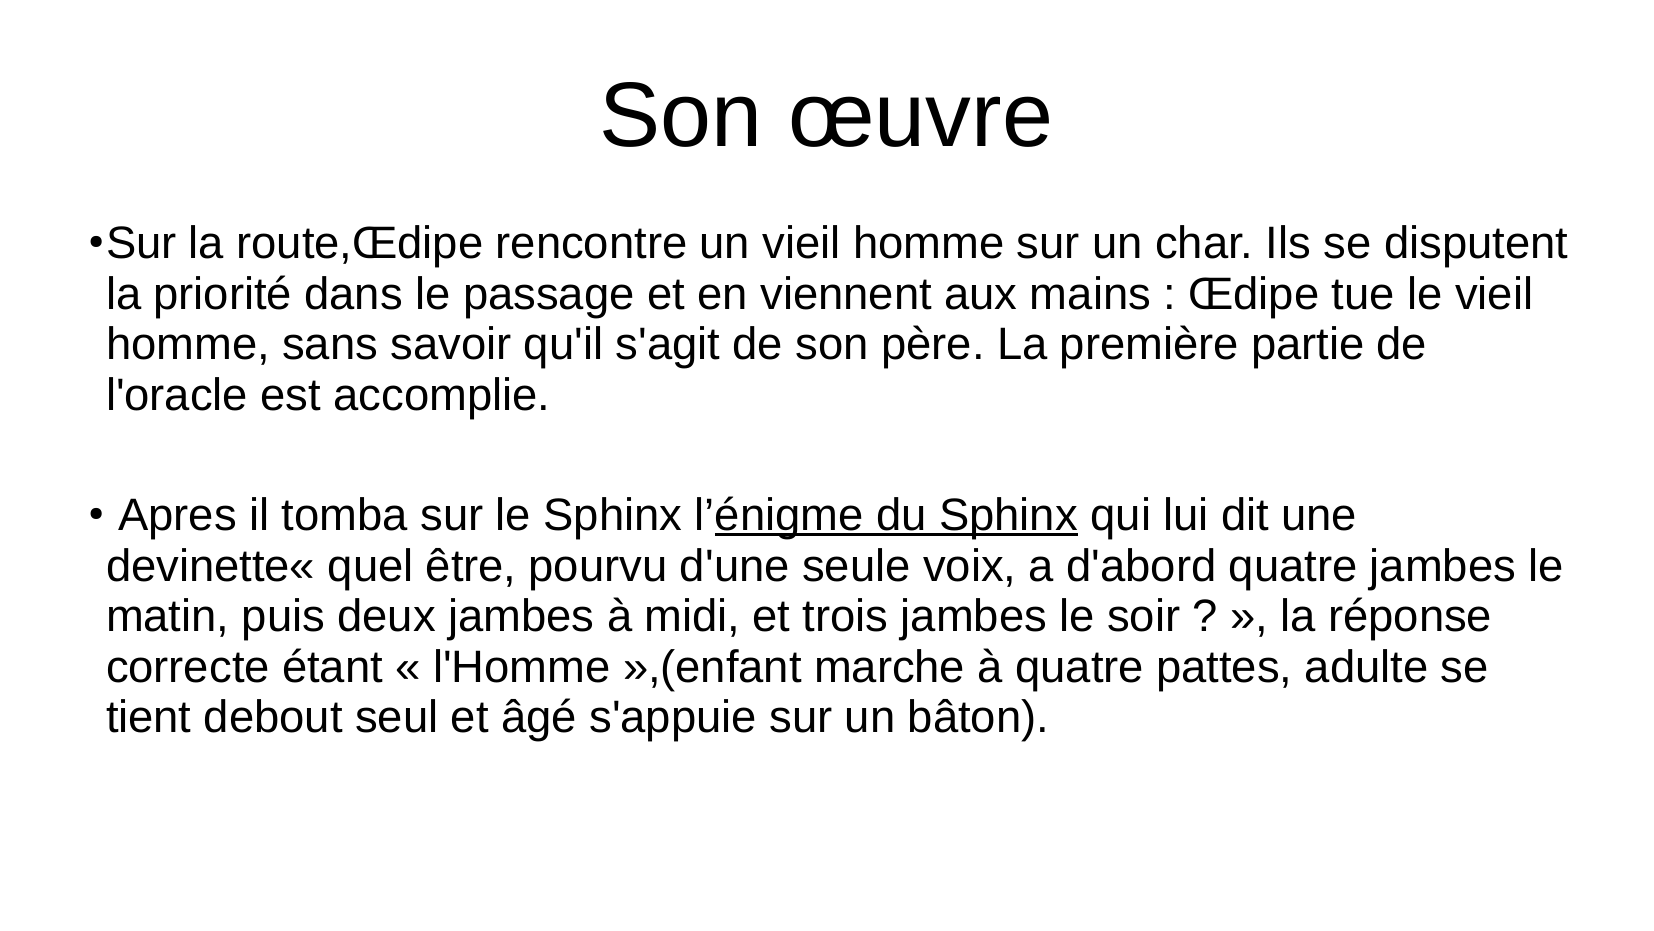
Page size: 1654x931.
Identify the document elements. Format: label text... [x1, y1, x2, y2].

title Son œuvre [82, 37, 1571, 193]
list Sur la route,Œdipe rencontre un vieil homme sur un char. Ils se disputent la priorité dans le passage et en viennent aux mains : Œdipe tue le vieil homme, sans savoir qu'il s'agit de son père. La première partie de l'oracle est accomplie. Apres il tomba sur le Sphinx l’énigme du Sphinx qui lui dit une devinette« quel être, pourvu d'une seule voix, a d'abord quatre jambes le matin, puis deux jambes à midi, et trois jambes le soir ? », la réponse correcte étant « l'Homme »,(enfant marche à quatre pattes, adulte se tient debout seul et âgé s'appuie sur un bâton). [82, 217, 1571, 758]
